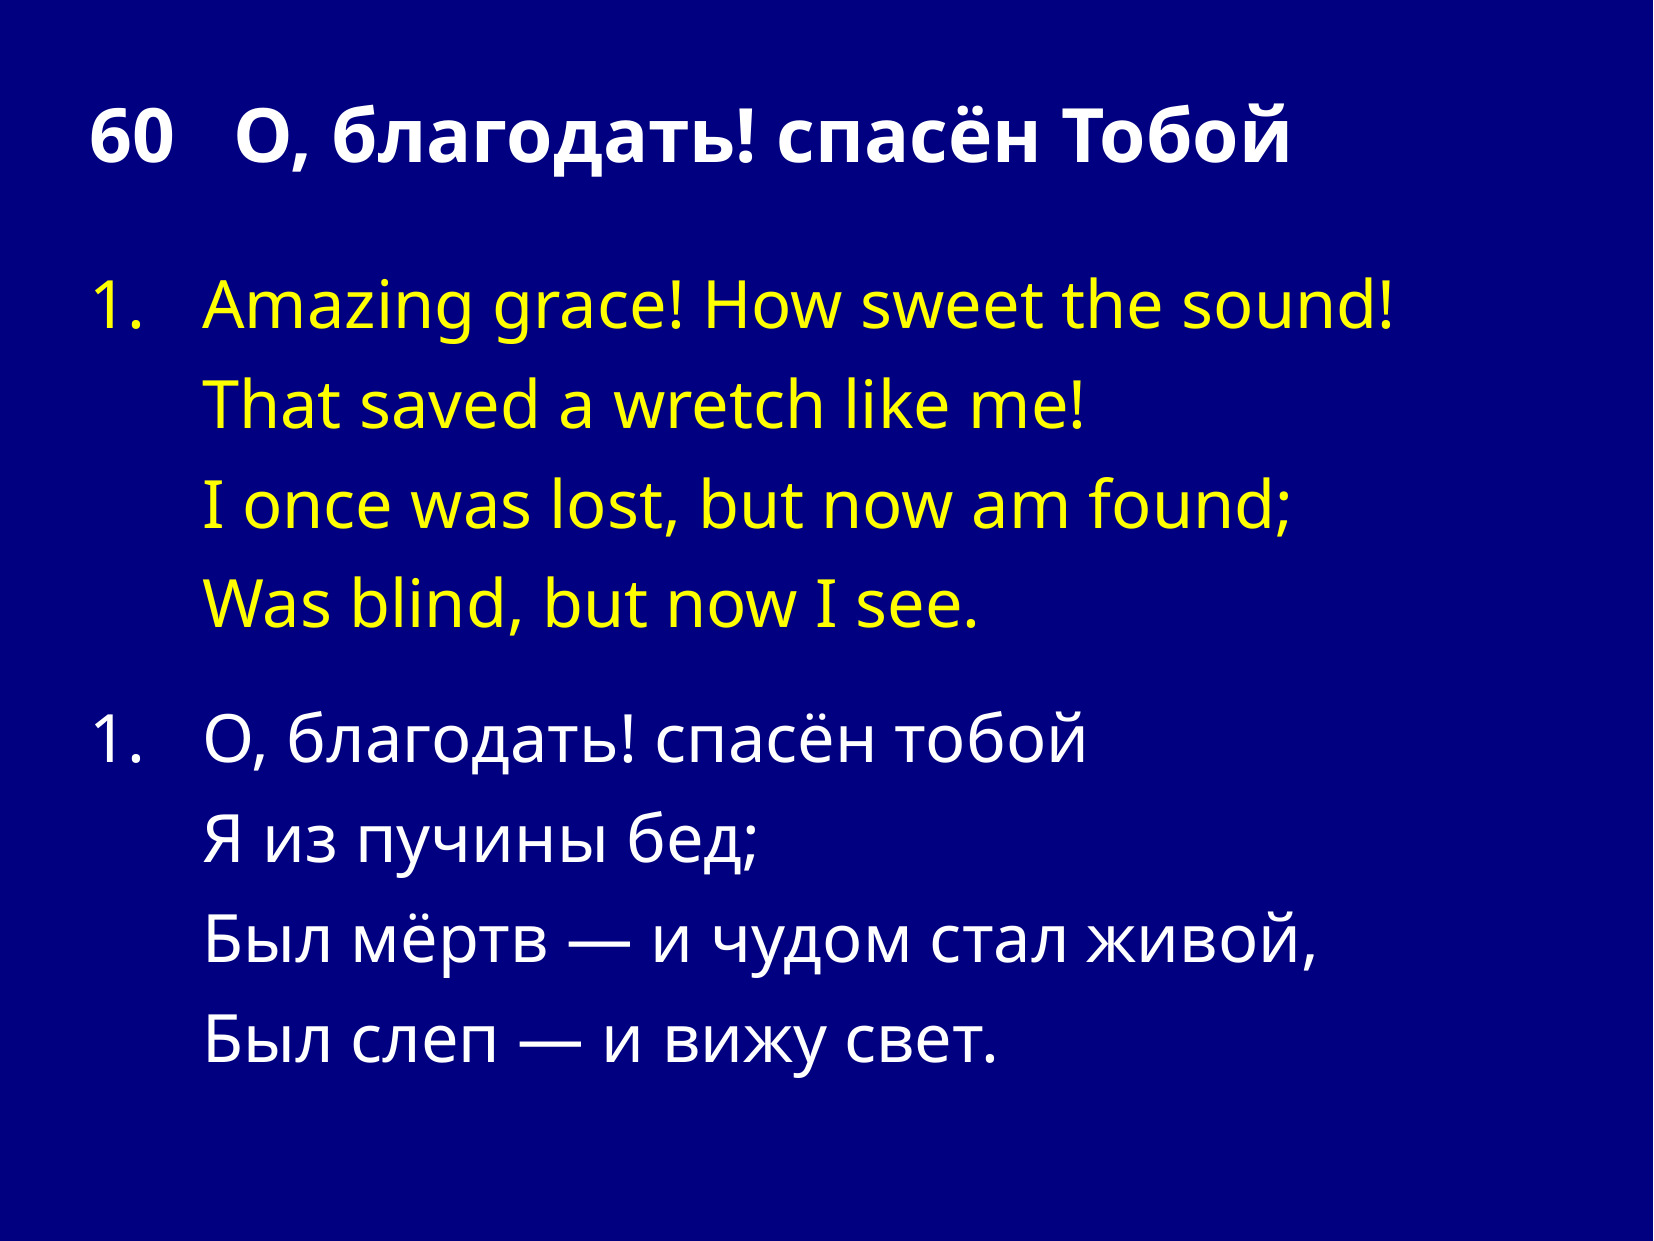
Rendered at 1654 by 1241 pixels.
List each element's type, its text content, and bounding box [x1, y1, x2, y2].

text_box 1. Amazing grace! How sweet the sound! That saved a wretch like me! I once was lost, but now am found; Was blind, but now I see. [75, 188, 1576, 638]
text_box 60 О, благодать! спасён Тобой [75, 75, 1576, 188]
text_box 1. О, благодать! спасён тобой Я из пучины бед; Был мёртв — и чудом стал живой, Был слеп — и вижу свет. [75, 675, 1576, 1163]
